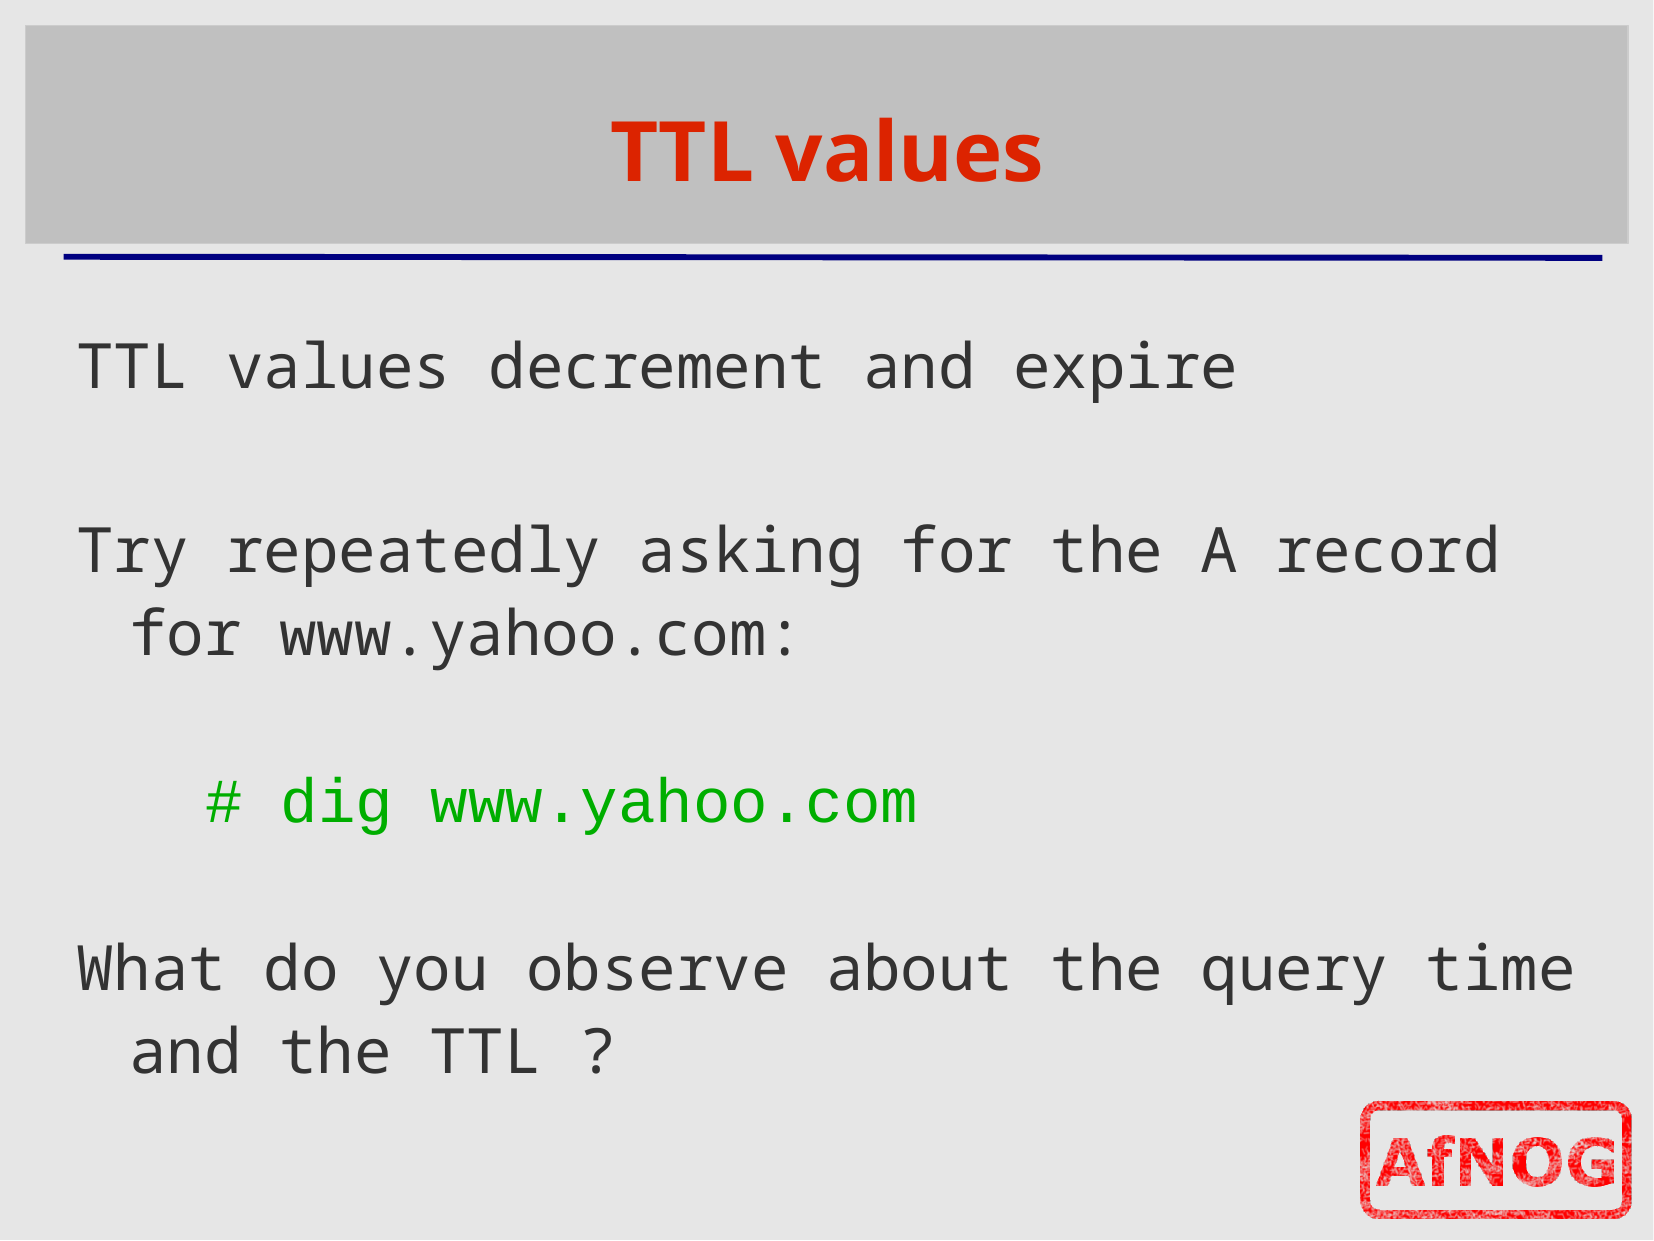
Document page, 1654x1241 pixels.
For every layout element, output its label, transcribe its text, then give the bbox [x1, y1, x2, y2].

title TTL values [121, 46, 1534, 254]
list TTL values decrement and expire Try repeatedly asking for the A record for www.yahoo.com: # dig www.yahoo.com What do you observe about the query time and the TTL ? [59, 322, 1595, 1132]
picture [1360, 1100, 1632, 1219]
